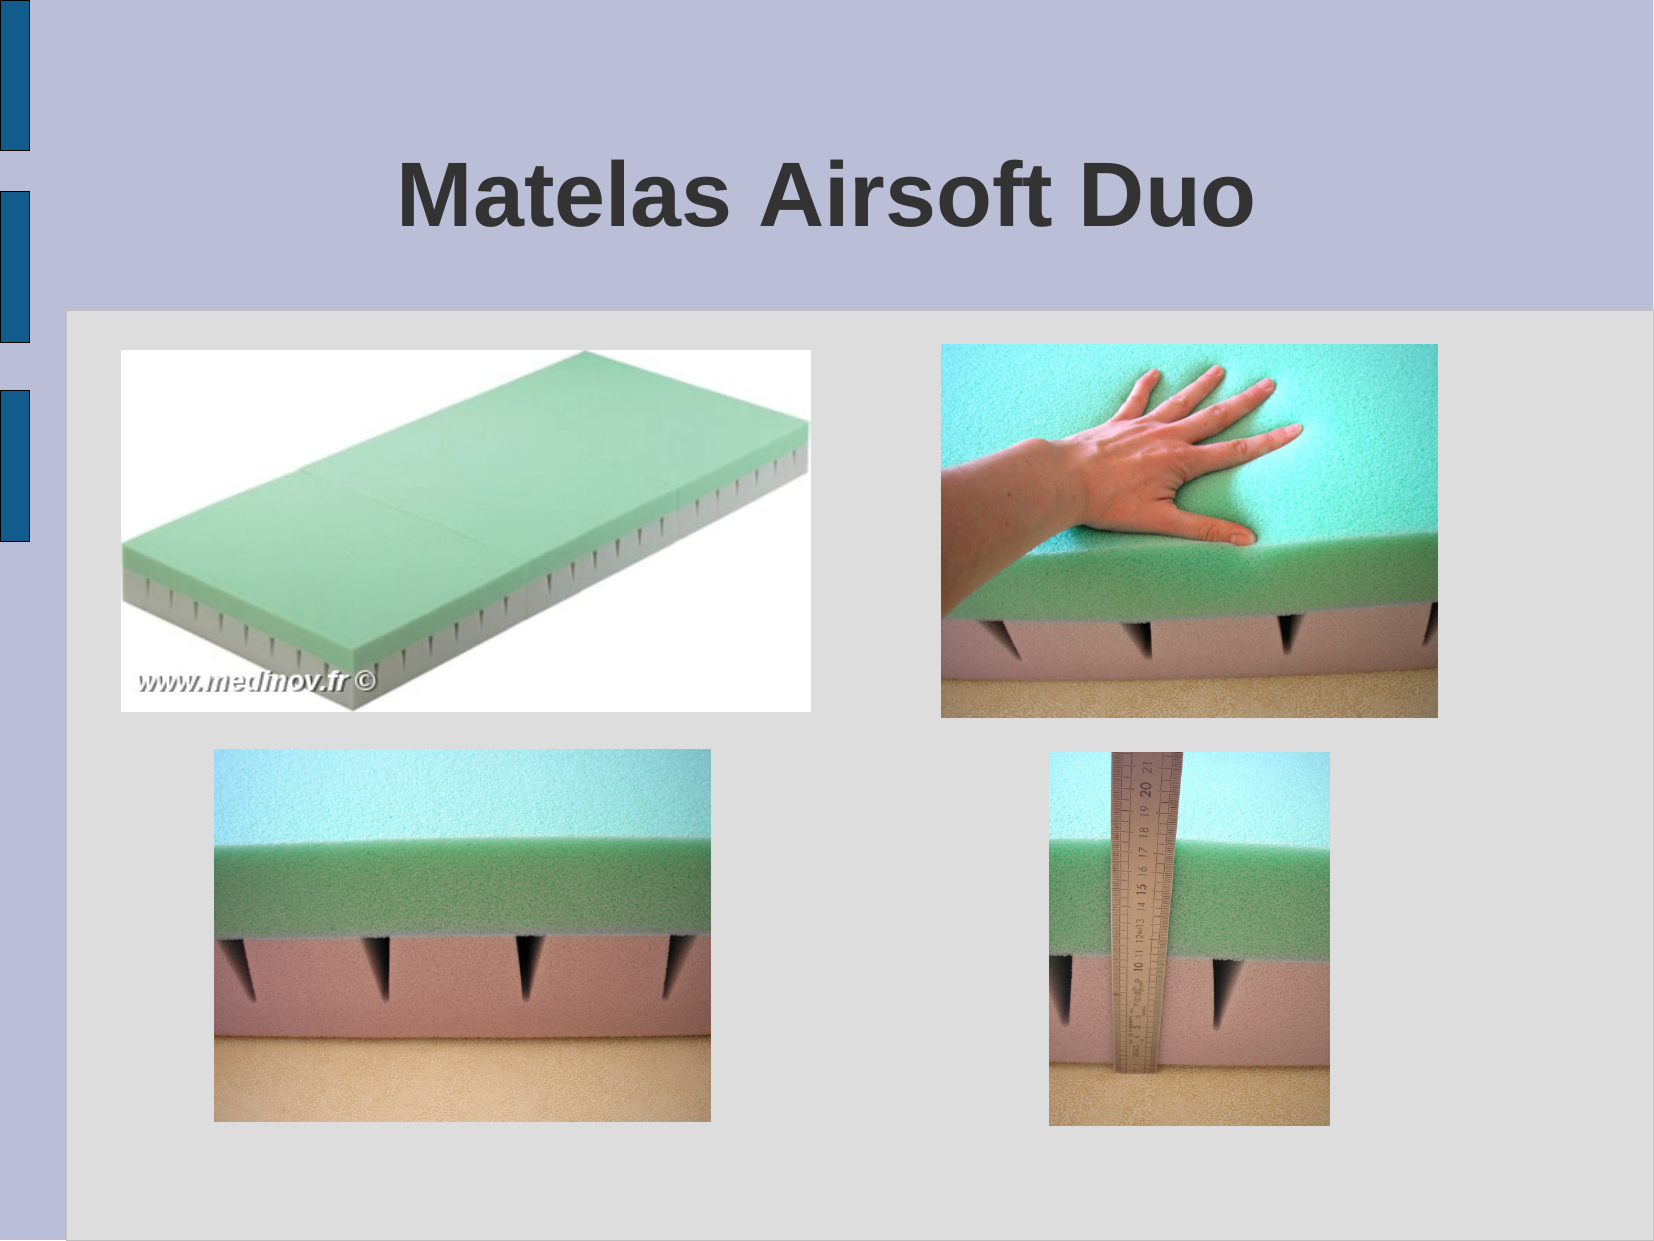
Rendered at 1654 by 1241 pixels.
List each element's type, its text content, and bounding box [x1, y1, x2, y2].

picture [121, 350, 811, 712]
picture [941, 344, 1438, 718]
title Matelas Airsoft Duo [121, 91, 1534, 299]
picture [1049, 752, 1330, 1126]
picture [214, 749, 711, 1122]
